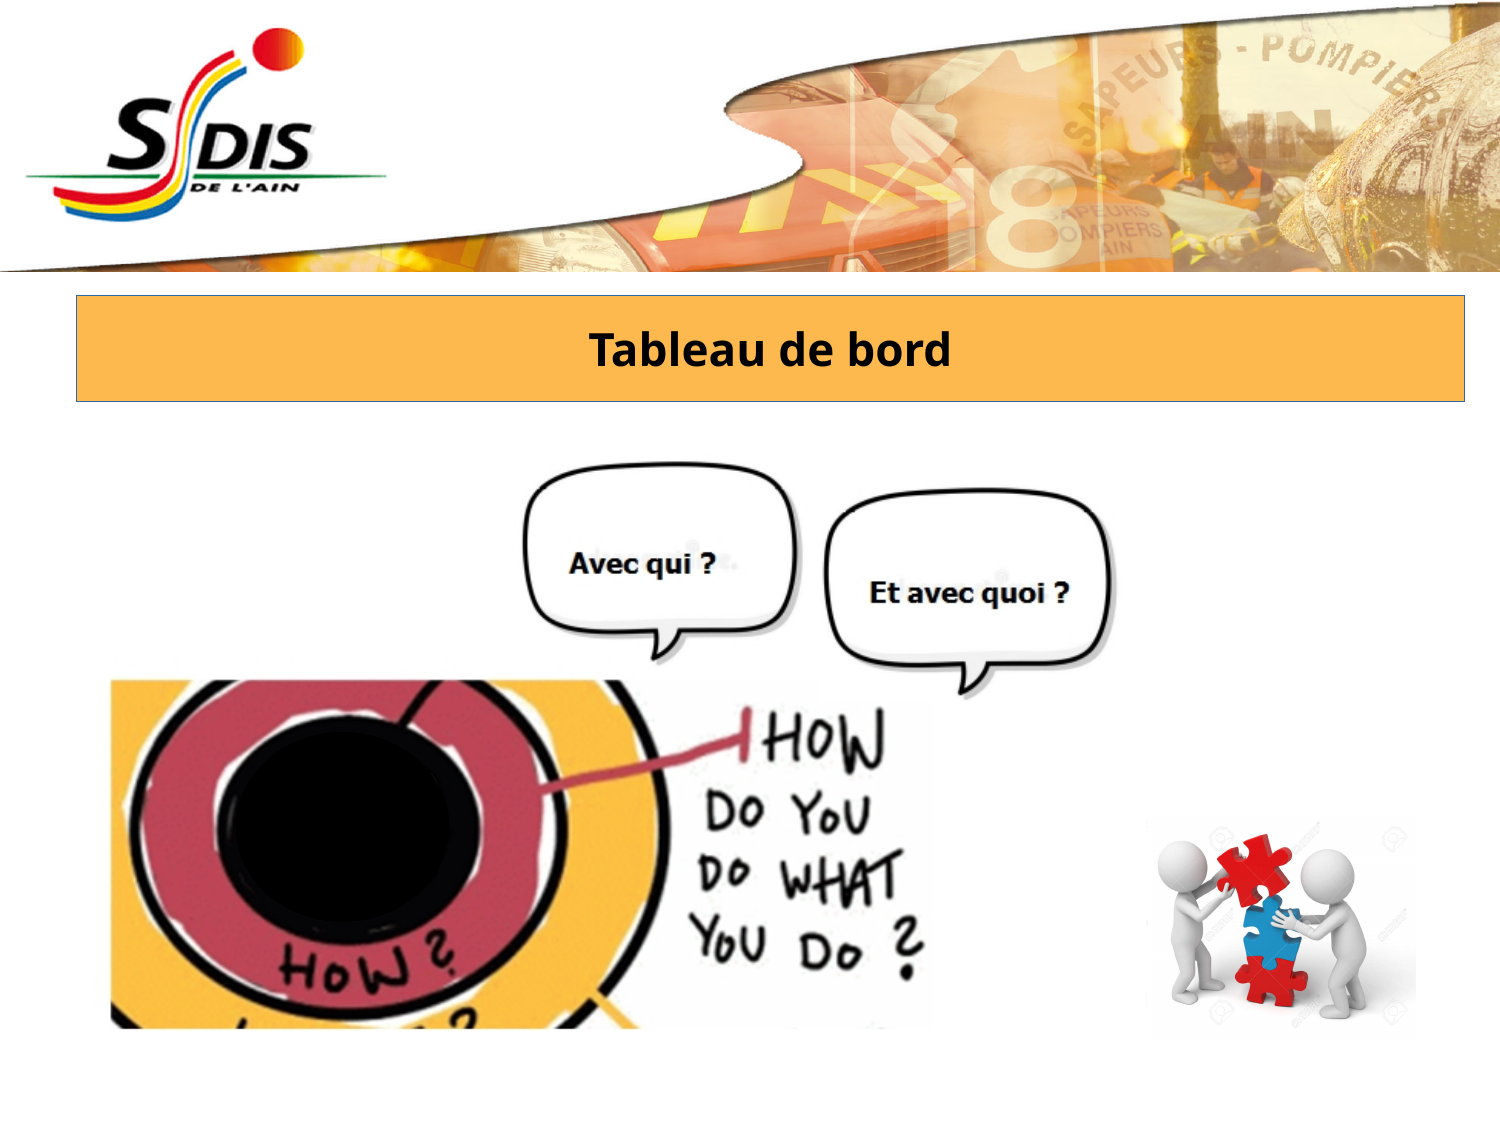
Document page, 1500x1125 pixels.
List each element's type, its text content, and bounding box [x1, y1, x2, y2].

text_box Tableau de bord [76, 295, 1465, 402]
text_box [94, 454, 1418, 1087]
text_box [236, 732, 449, 922]
picture [0, 0, 1500, 272]
picture [82, 448, 1416, 1052]
